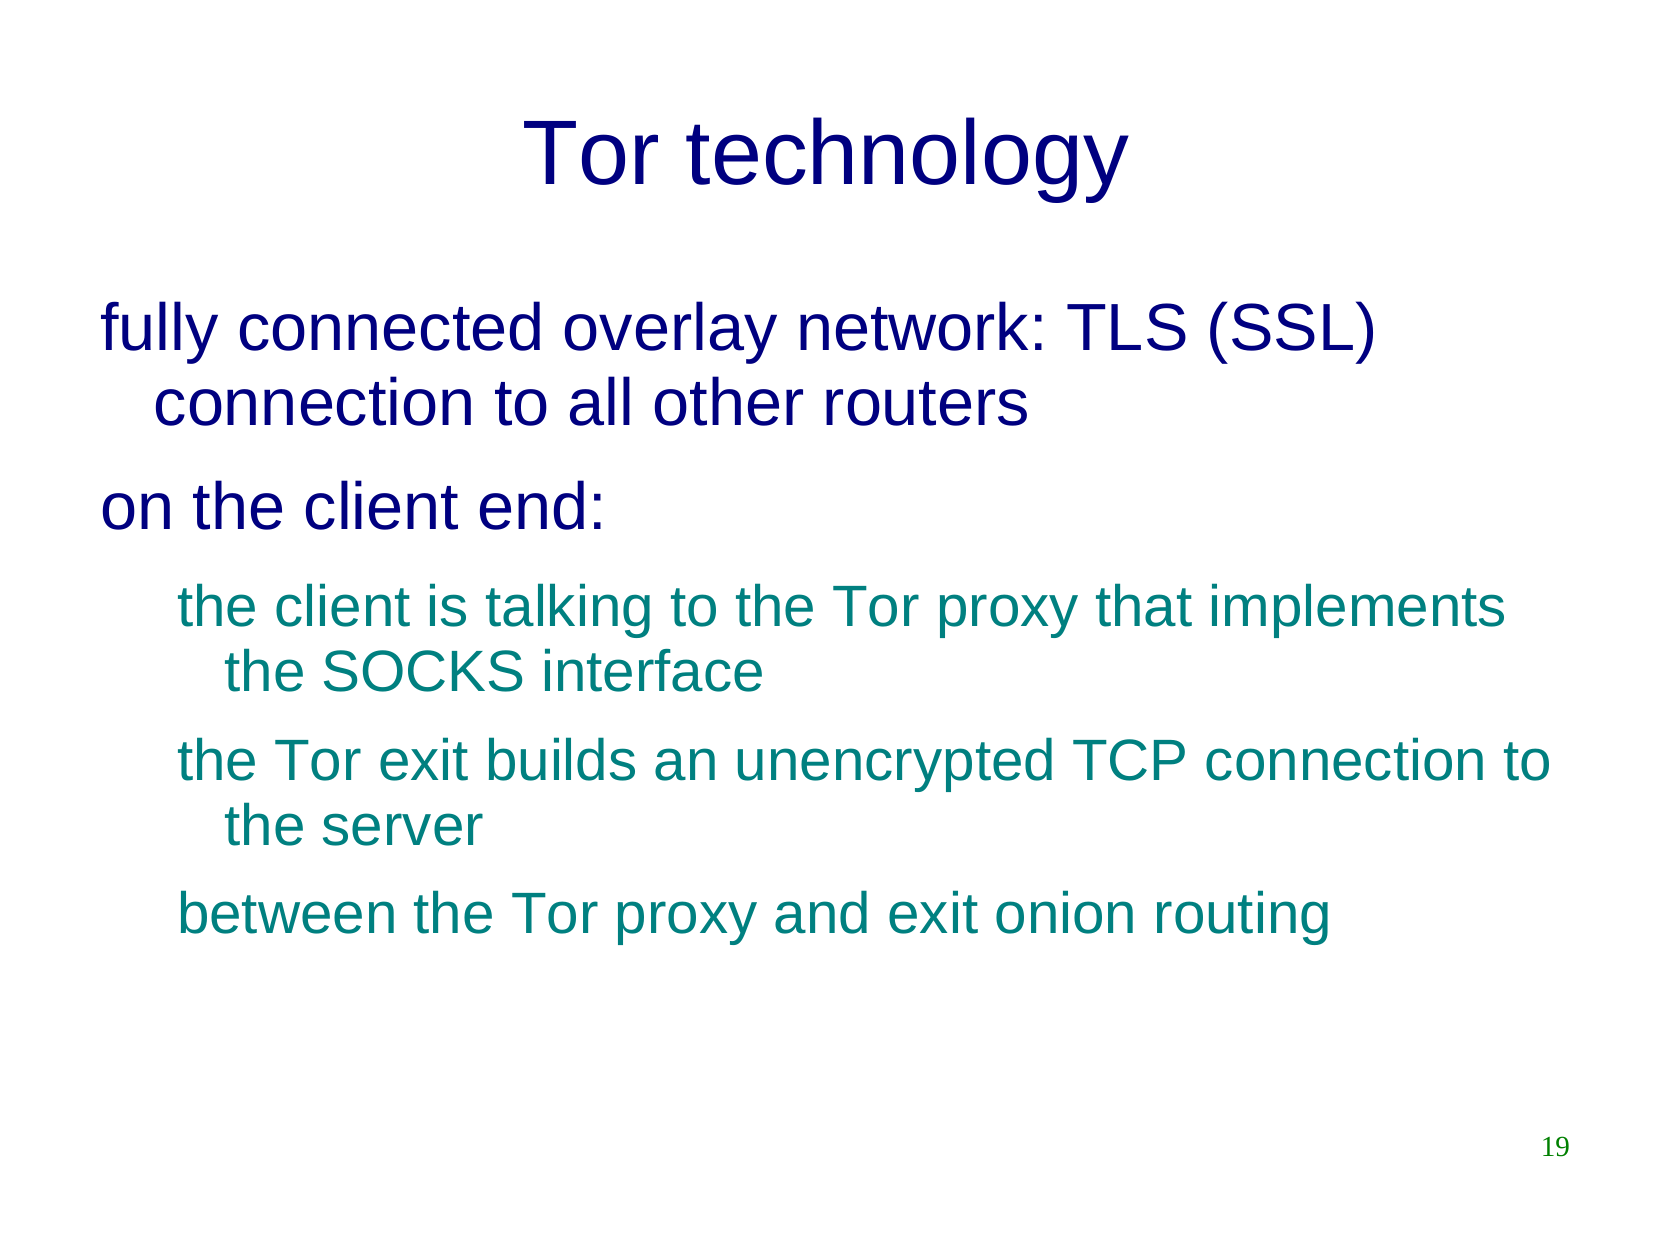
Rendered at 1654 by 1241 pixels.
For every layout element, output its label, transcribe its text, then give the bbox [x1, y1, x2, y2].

title Tor technology [82, 56, 1571, 250]
list fully connected overlay network: TLS (SSL) connection to all other routers on the client end: the client is talking to the Tor proxy that implements the SOCKS interface the Tor exit builds an unencrypted TCP connection to the server between the Tor proxy and exit onion routing [82, 290, 1571, 1095]
